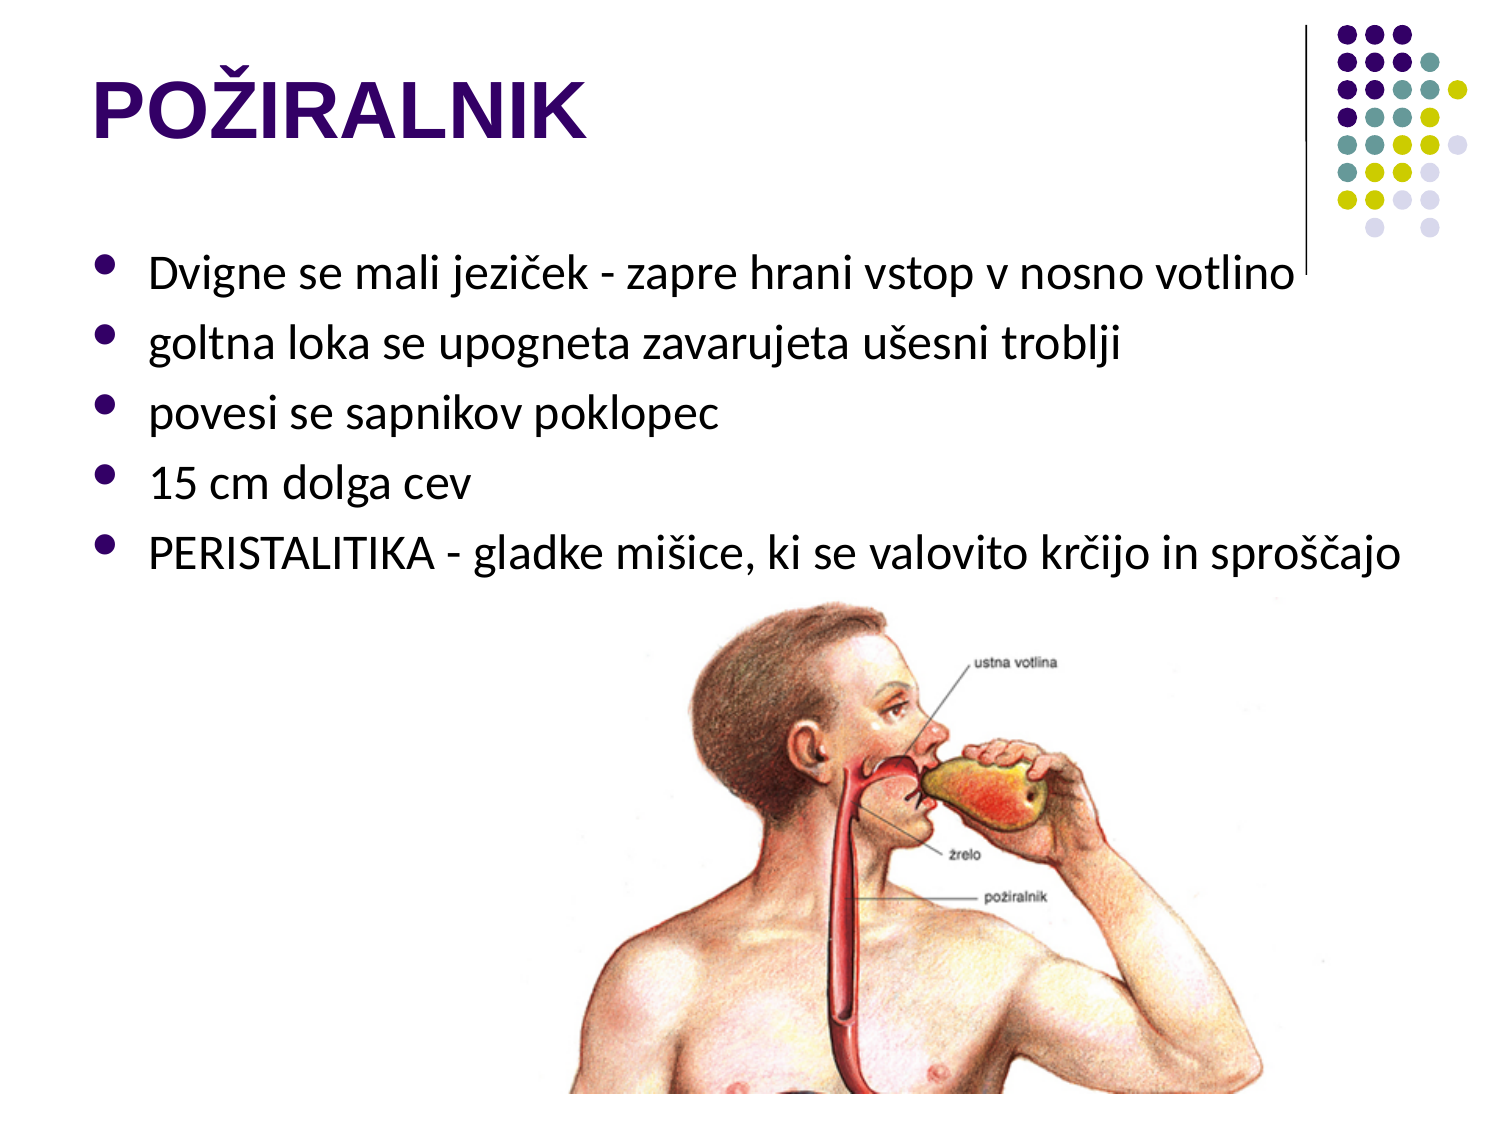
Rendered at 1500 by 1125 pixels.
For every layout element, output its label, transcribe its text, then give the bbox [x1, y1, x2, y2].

list Dvigne se mali jeziček - zapre hrani vstop v nosno votlino goltna loka se upogneta zavarujeta ušesni troblji povesi se sapnikov poklopec 15 cm dolga cev PERISTALITIKA - gladke mišice, ki se valovito krčijo in sproščajo [76, 231, 1471, 975]
picture [383, 597, 1362, 1094]
title POŽIRALNIK [76, 0, 1315, 213]
